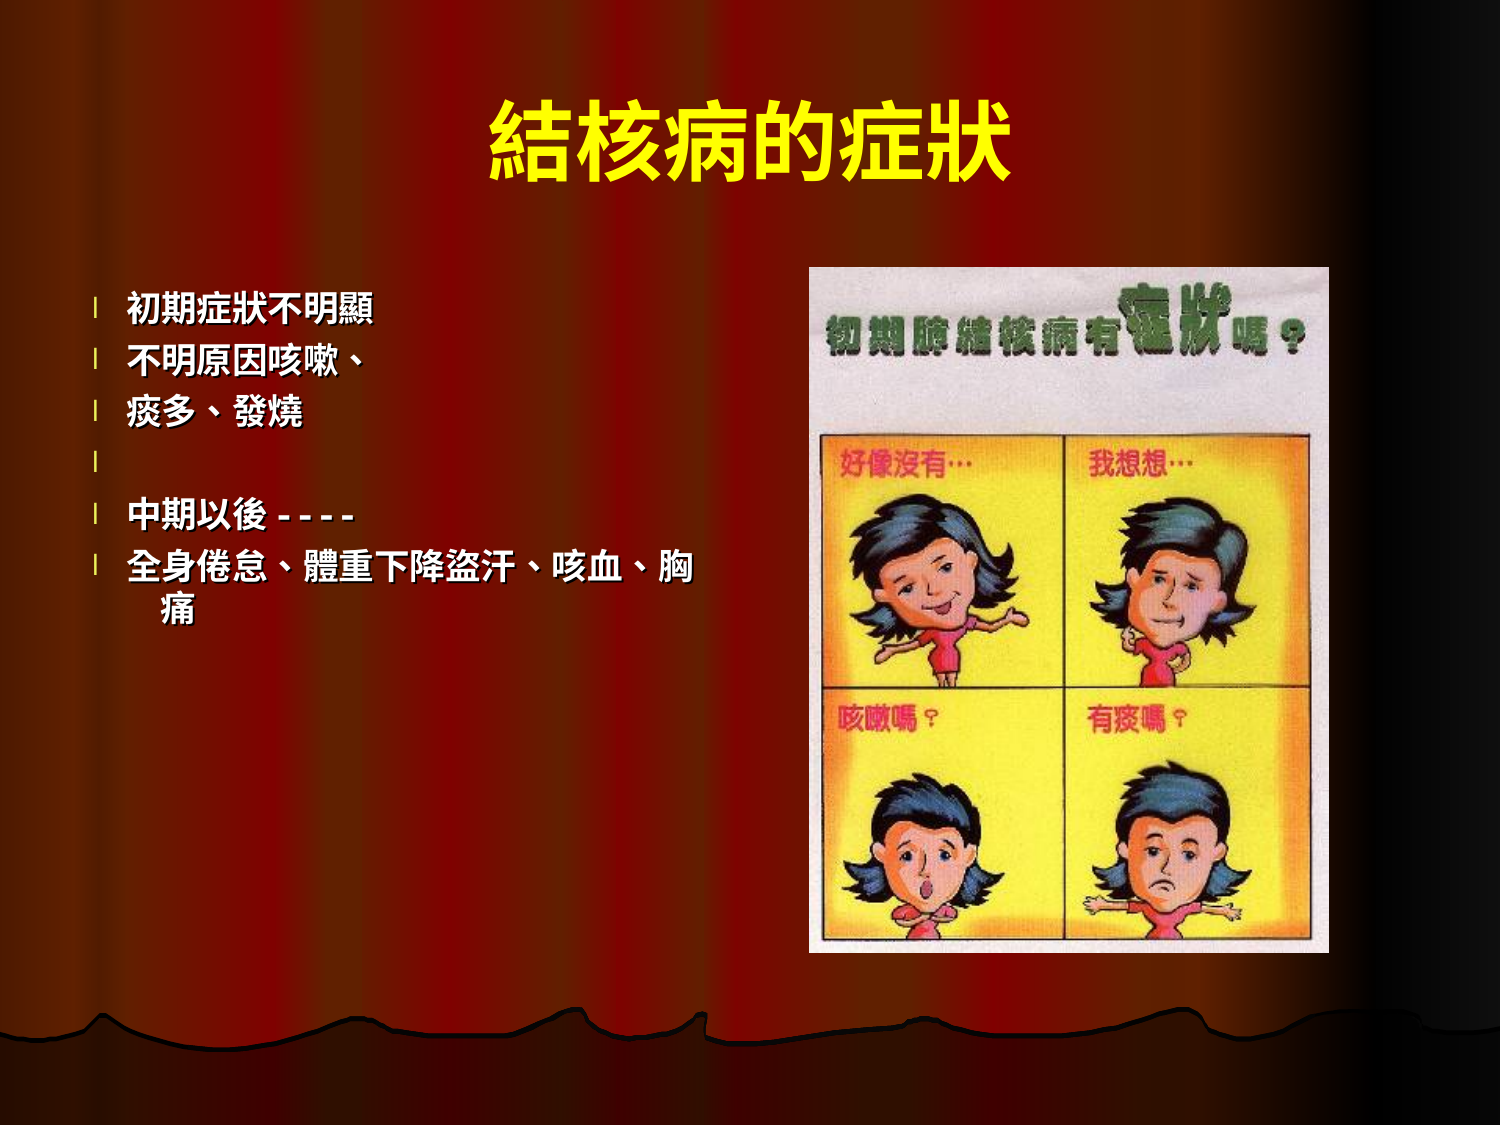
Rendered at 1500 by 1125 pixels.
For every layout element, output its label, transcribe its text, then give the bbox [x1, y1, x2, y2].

list 初期症狀不明顯 不明原因咳嗽、 痰多、發燒 中期以後---- 全身倦怠、體重下降盜汗、咳血、胸痛 [76, 278, 740, 639]
title 結核病的症狀 [75, 45, 1426, 233]
picture [809, 267, 1329, 953]
